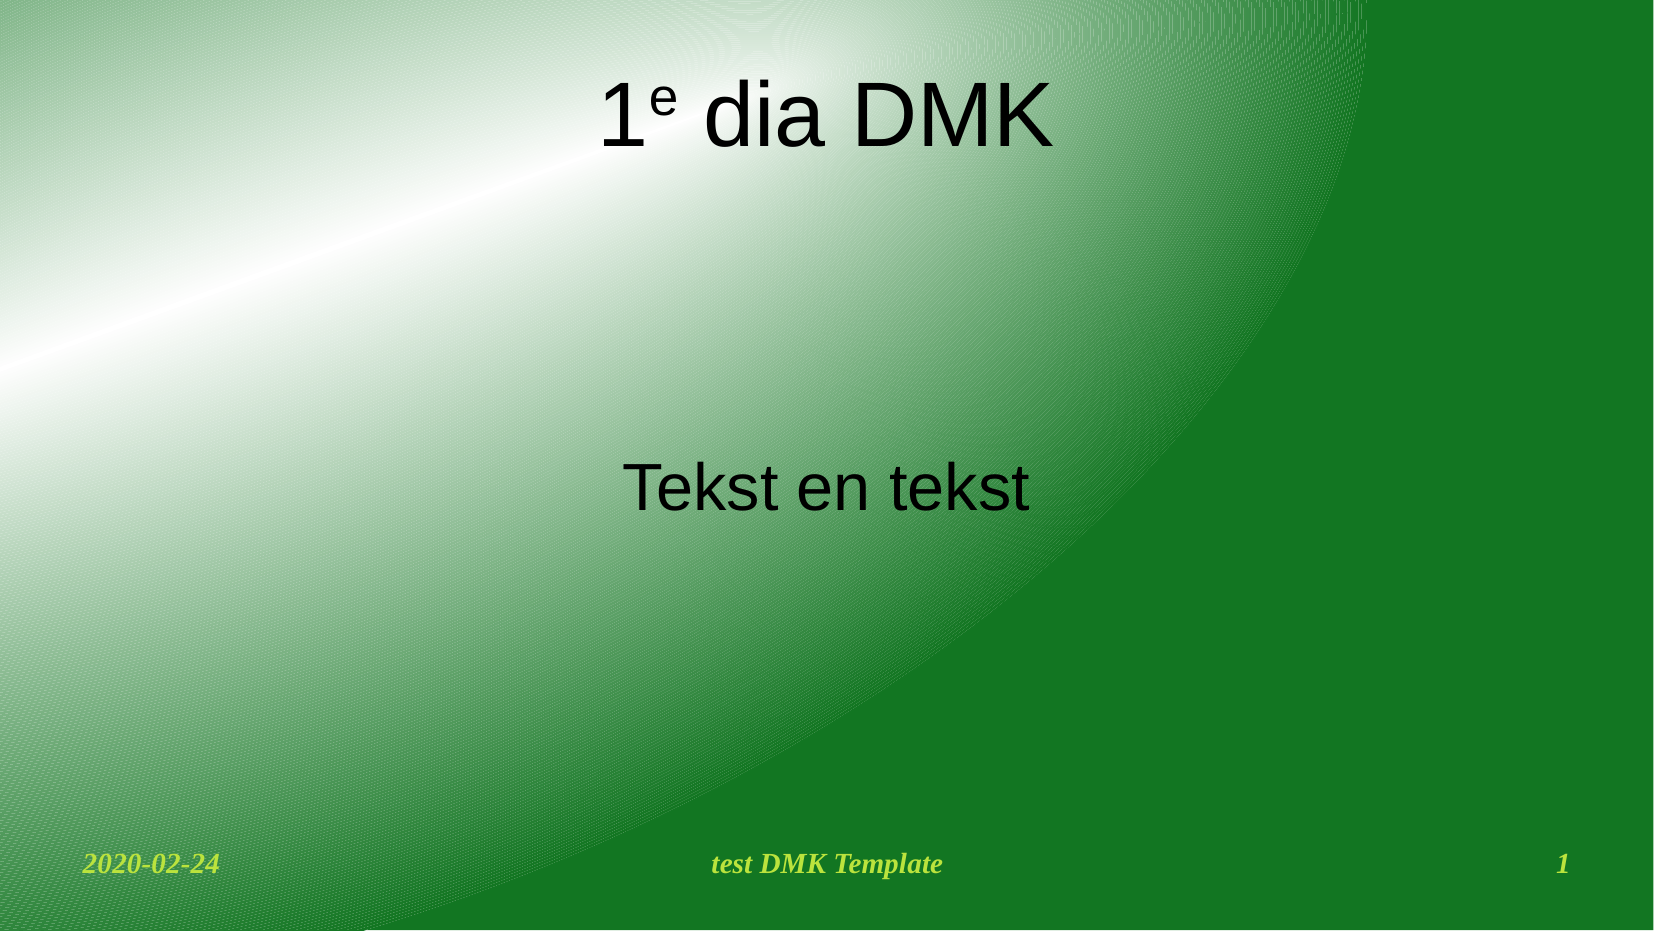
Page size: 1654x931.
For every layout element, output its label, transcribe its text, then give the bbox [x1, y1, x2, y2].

title 1e dia DMK [82, 37, 1571, 193]
subtitle Tekst en tekst [82, 217, 1571, 757]
